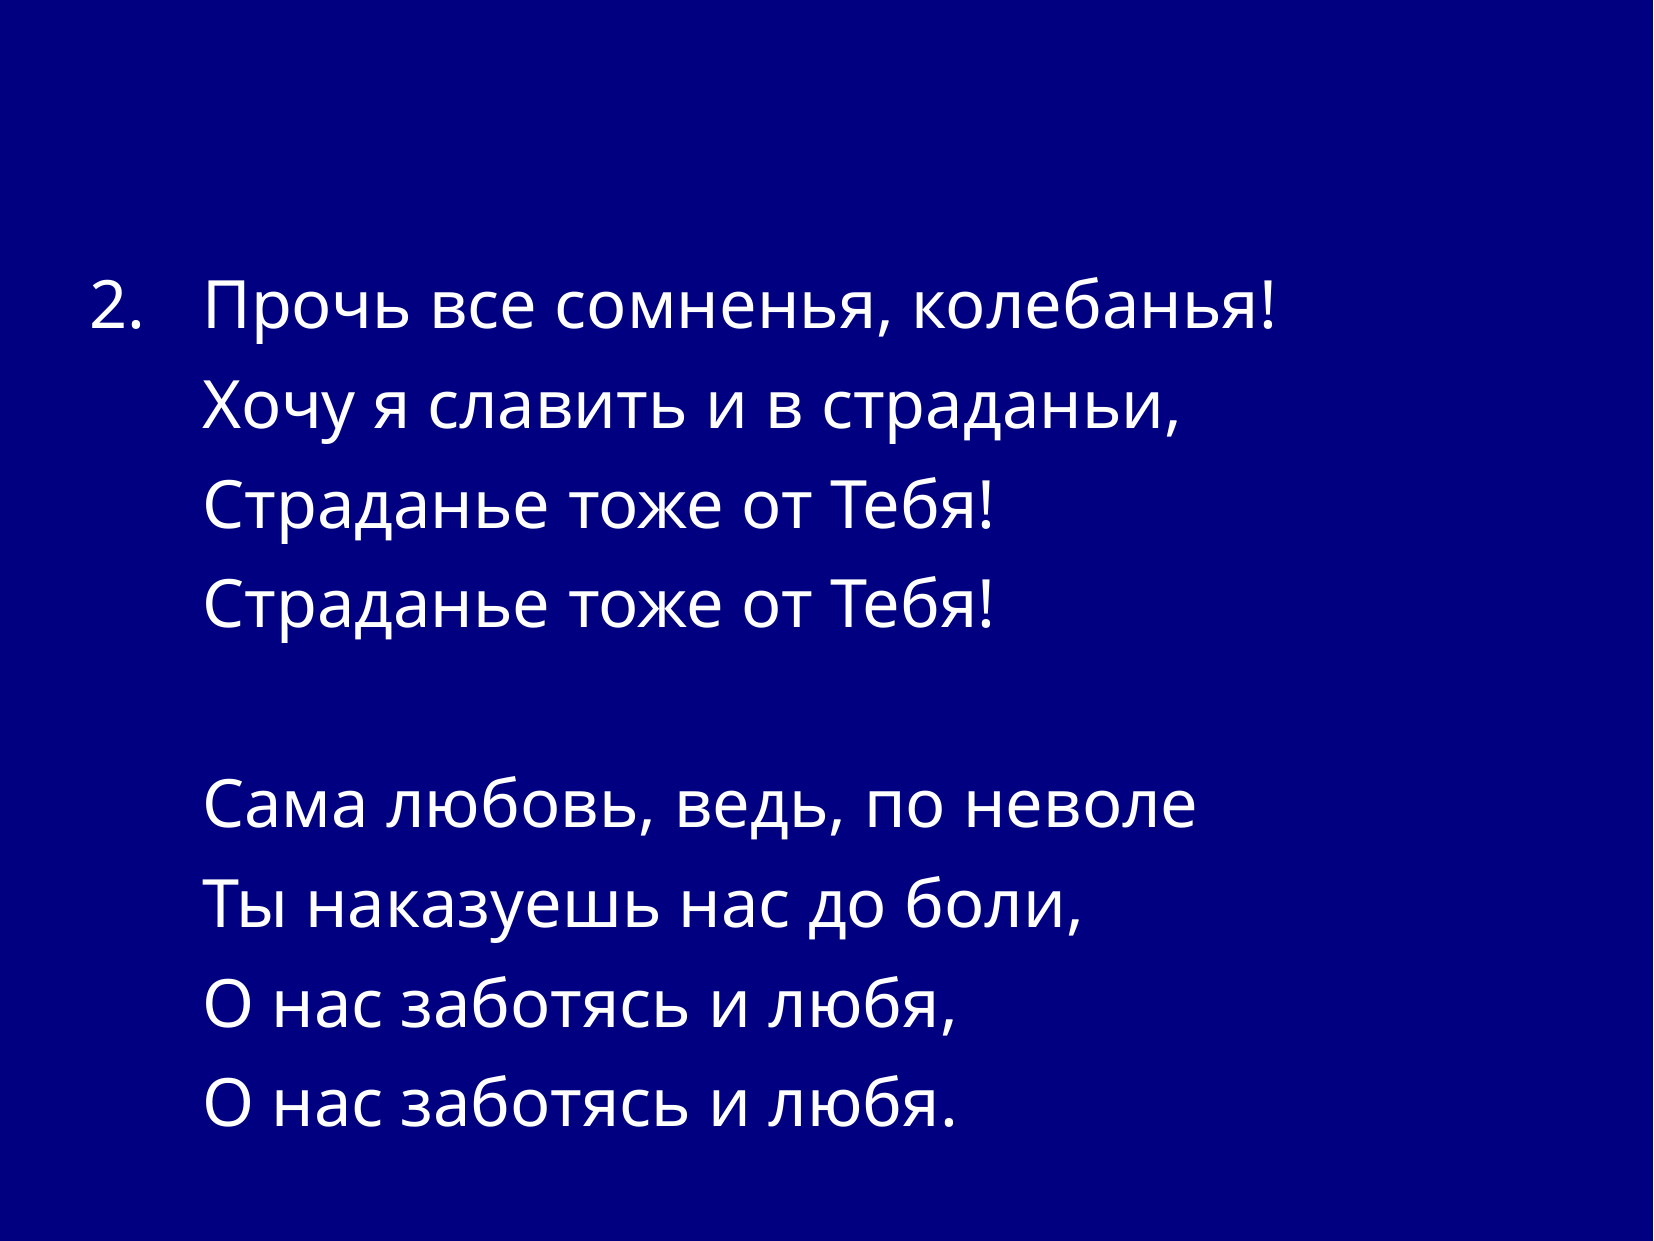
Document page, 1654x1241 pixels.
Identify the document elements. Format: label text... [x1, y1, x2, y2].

text_box 2. Прочь все сомненья, колебанья! Хочу я славить и в страданьи, Страданье тоже от Тебя! Страданье тоже от Тебя! Сама любовь, ведь, по неволе Ты наказуешь нас до боли, О нас заботясь и любя, О нас заботясь и любя. [75, 150, 1576, 1163]
